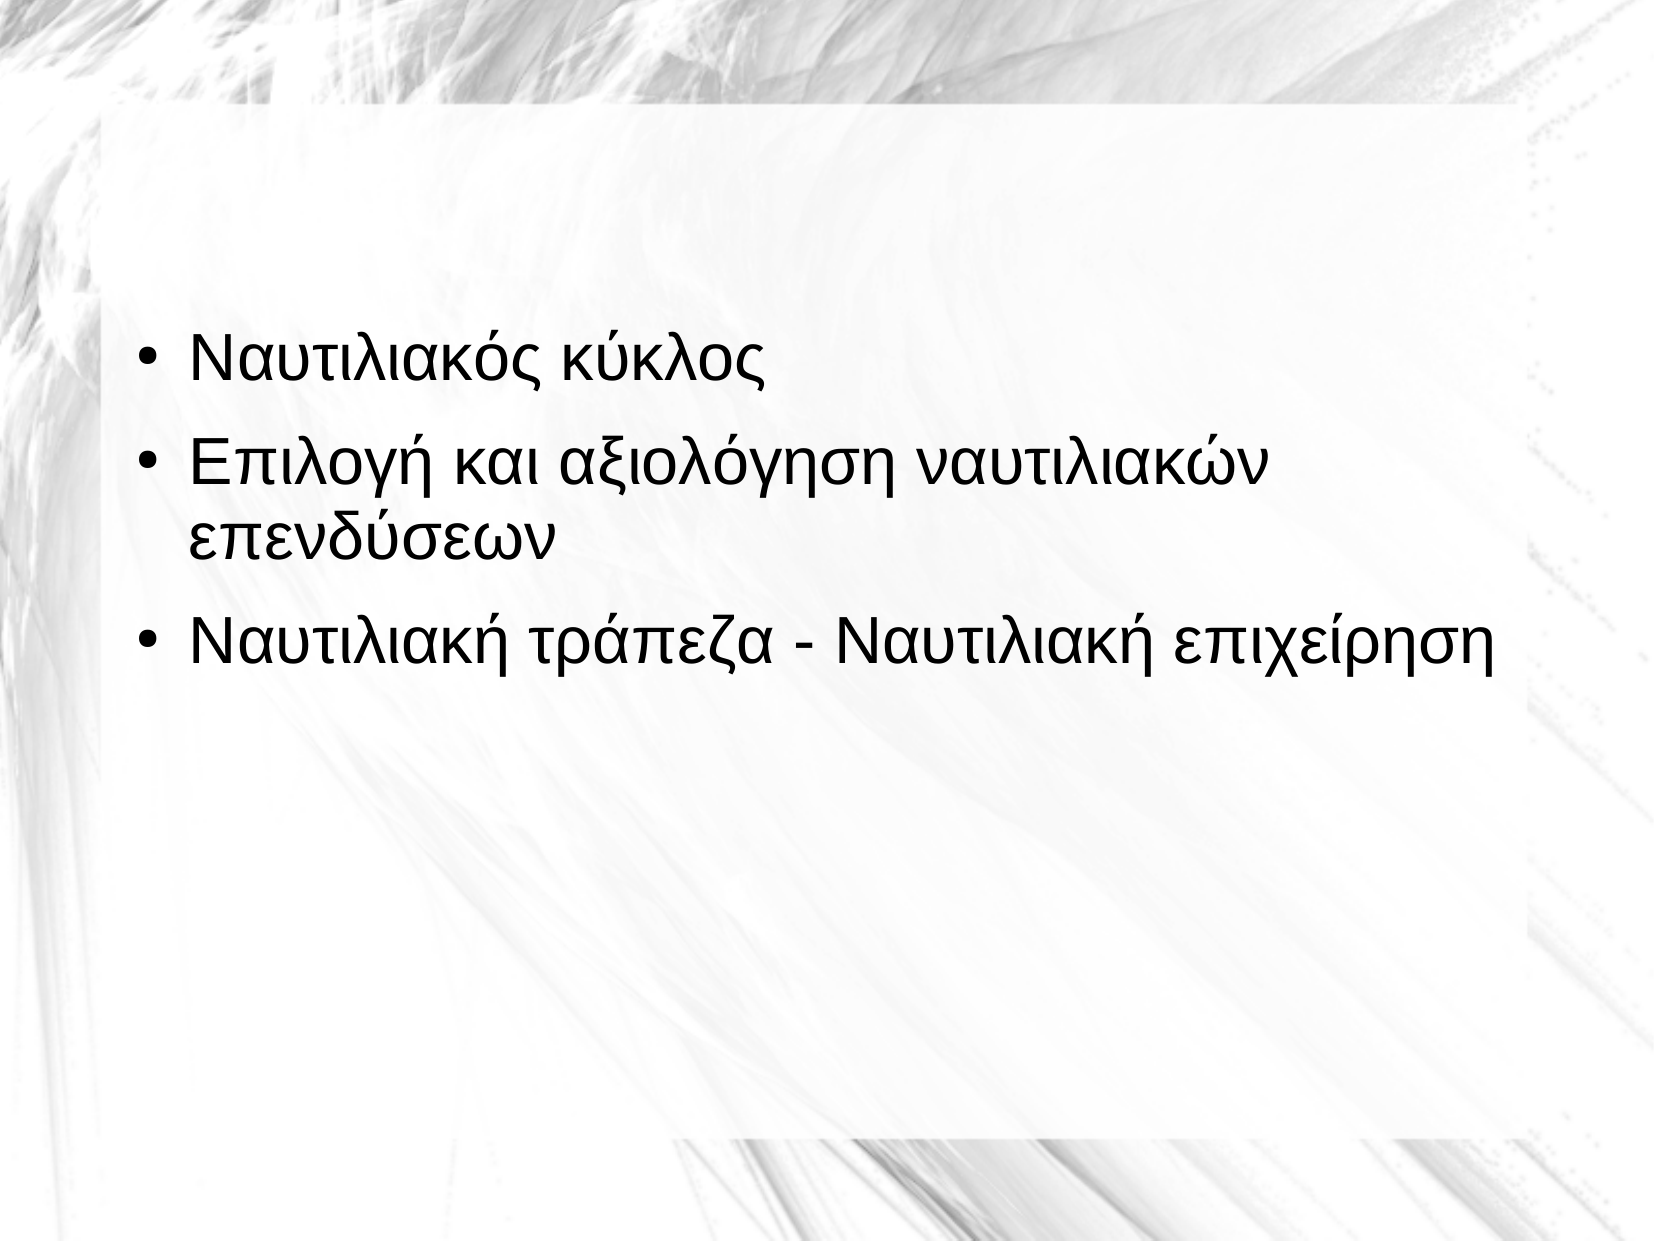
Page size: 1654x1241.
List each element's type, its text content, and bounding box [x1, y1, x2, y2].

picture [0, 0, 1654, 1241]
list Ναυτιλιακός κύκλος Επιλογή και αξιολόγηση ναυτιλιακών επενδύσεων Ναυτιλιακή τράπεζα - Ναυτιλιακή επιχείρηση [118, 319, 1571, 945]
